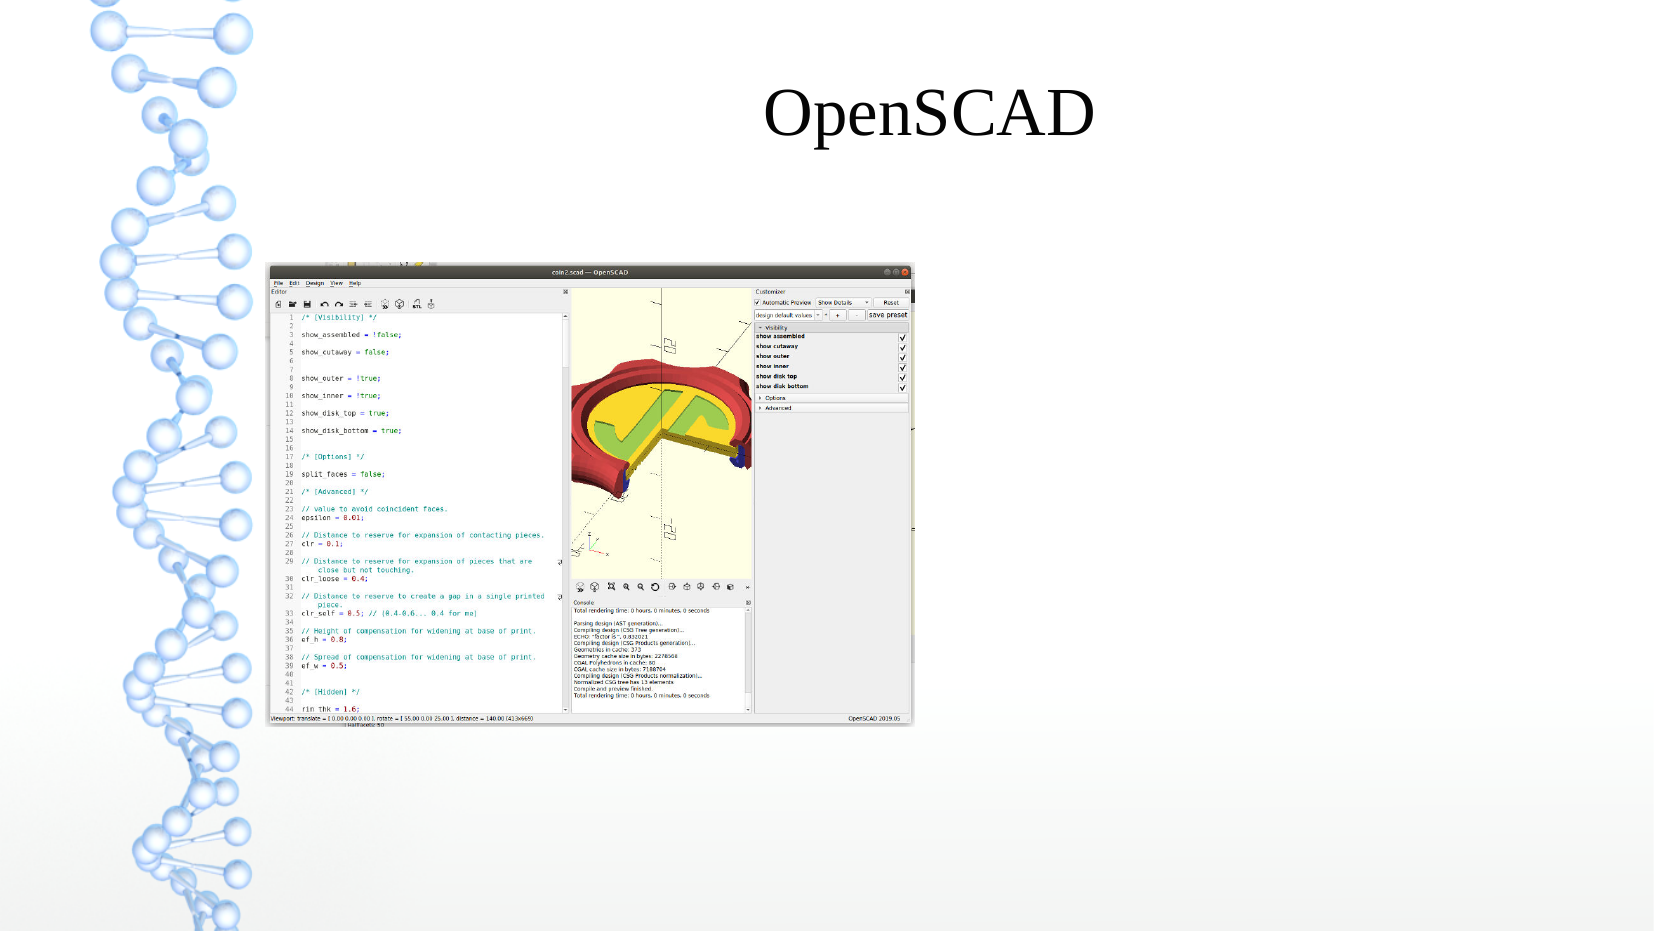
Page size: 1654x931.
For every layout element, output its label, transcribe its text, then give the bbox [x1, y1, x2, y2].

picture [0, 0, 1654, 931]
title OpenSCAD [265, 35, 1595, 189]
